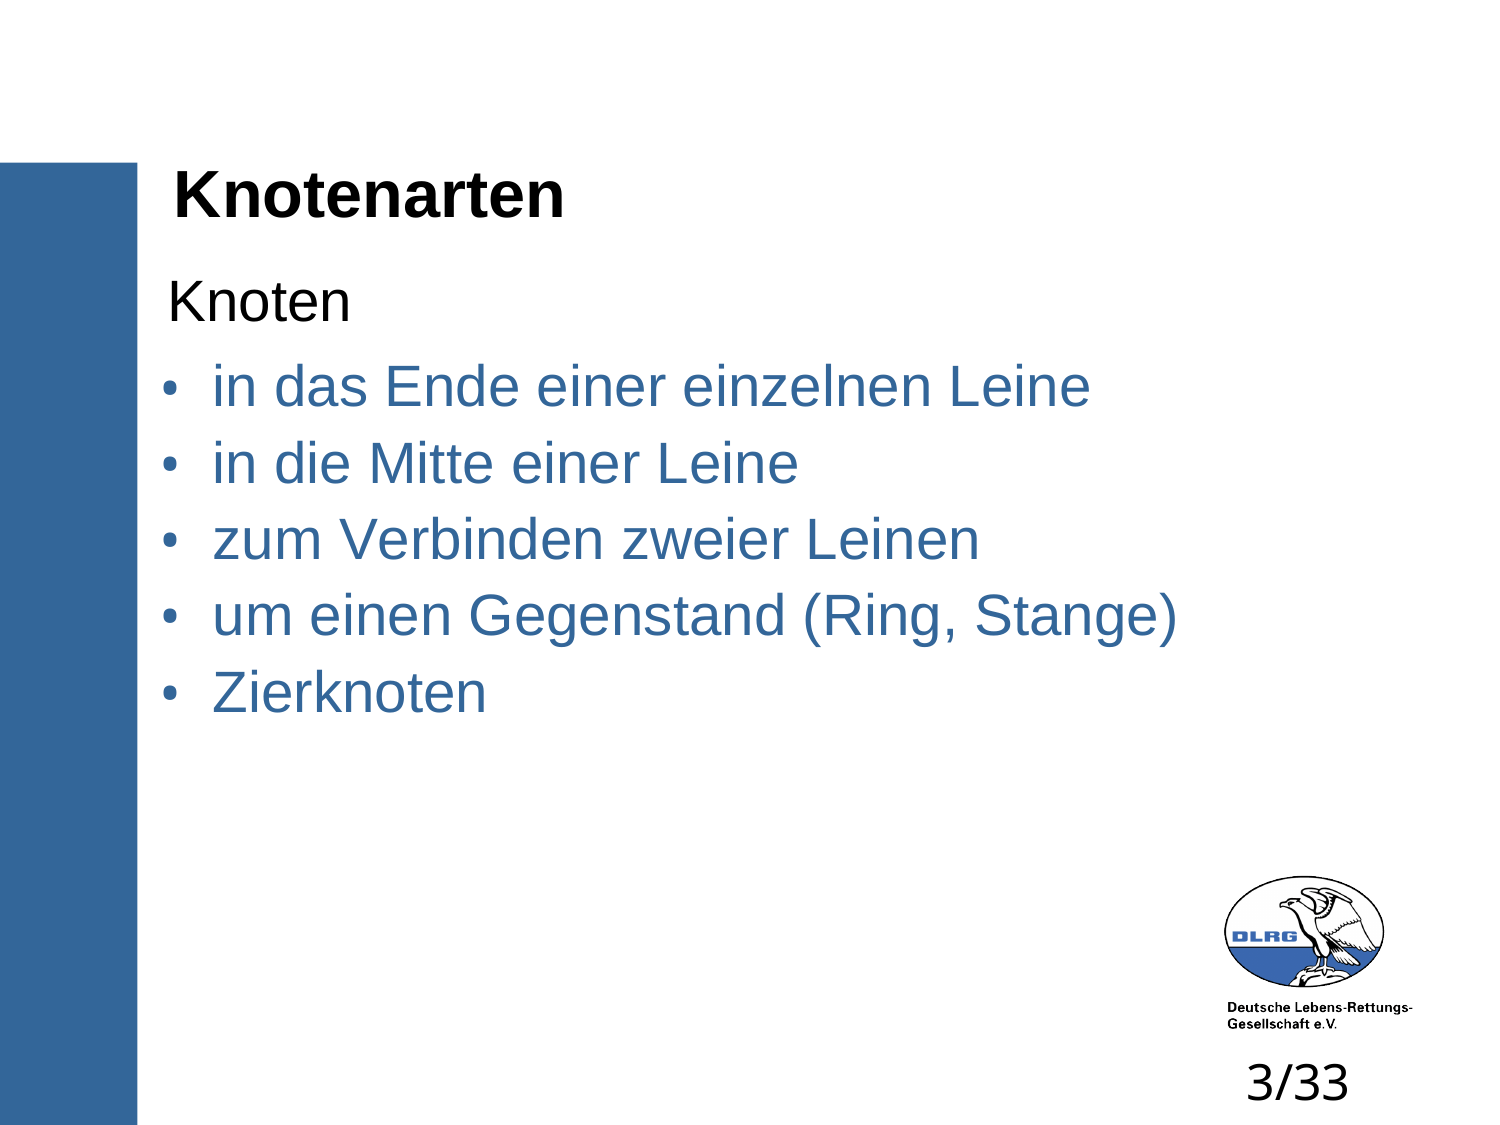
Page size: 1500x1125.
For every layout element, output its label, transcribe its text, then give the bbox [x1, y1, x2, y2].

text_box Knoten [152, 255, 1337, 352]
text_box <Nummer>/33 [1231, 1055, 1500, 1125]
title Knotenarten [173, 115, 1449, 277]
list in das Ende einer einzelnen Leine in die Mitte einer Leine zum Verbinden zweier Leinen um einen Gegenstand (Ring, Stange) Zierknoten [159, 352, 1435, 892]
text_box [680, 588, 710, 664]
picture [1224, 892, 1413, 1030]
